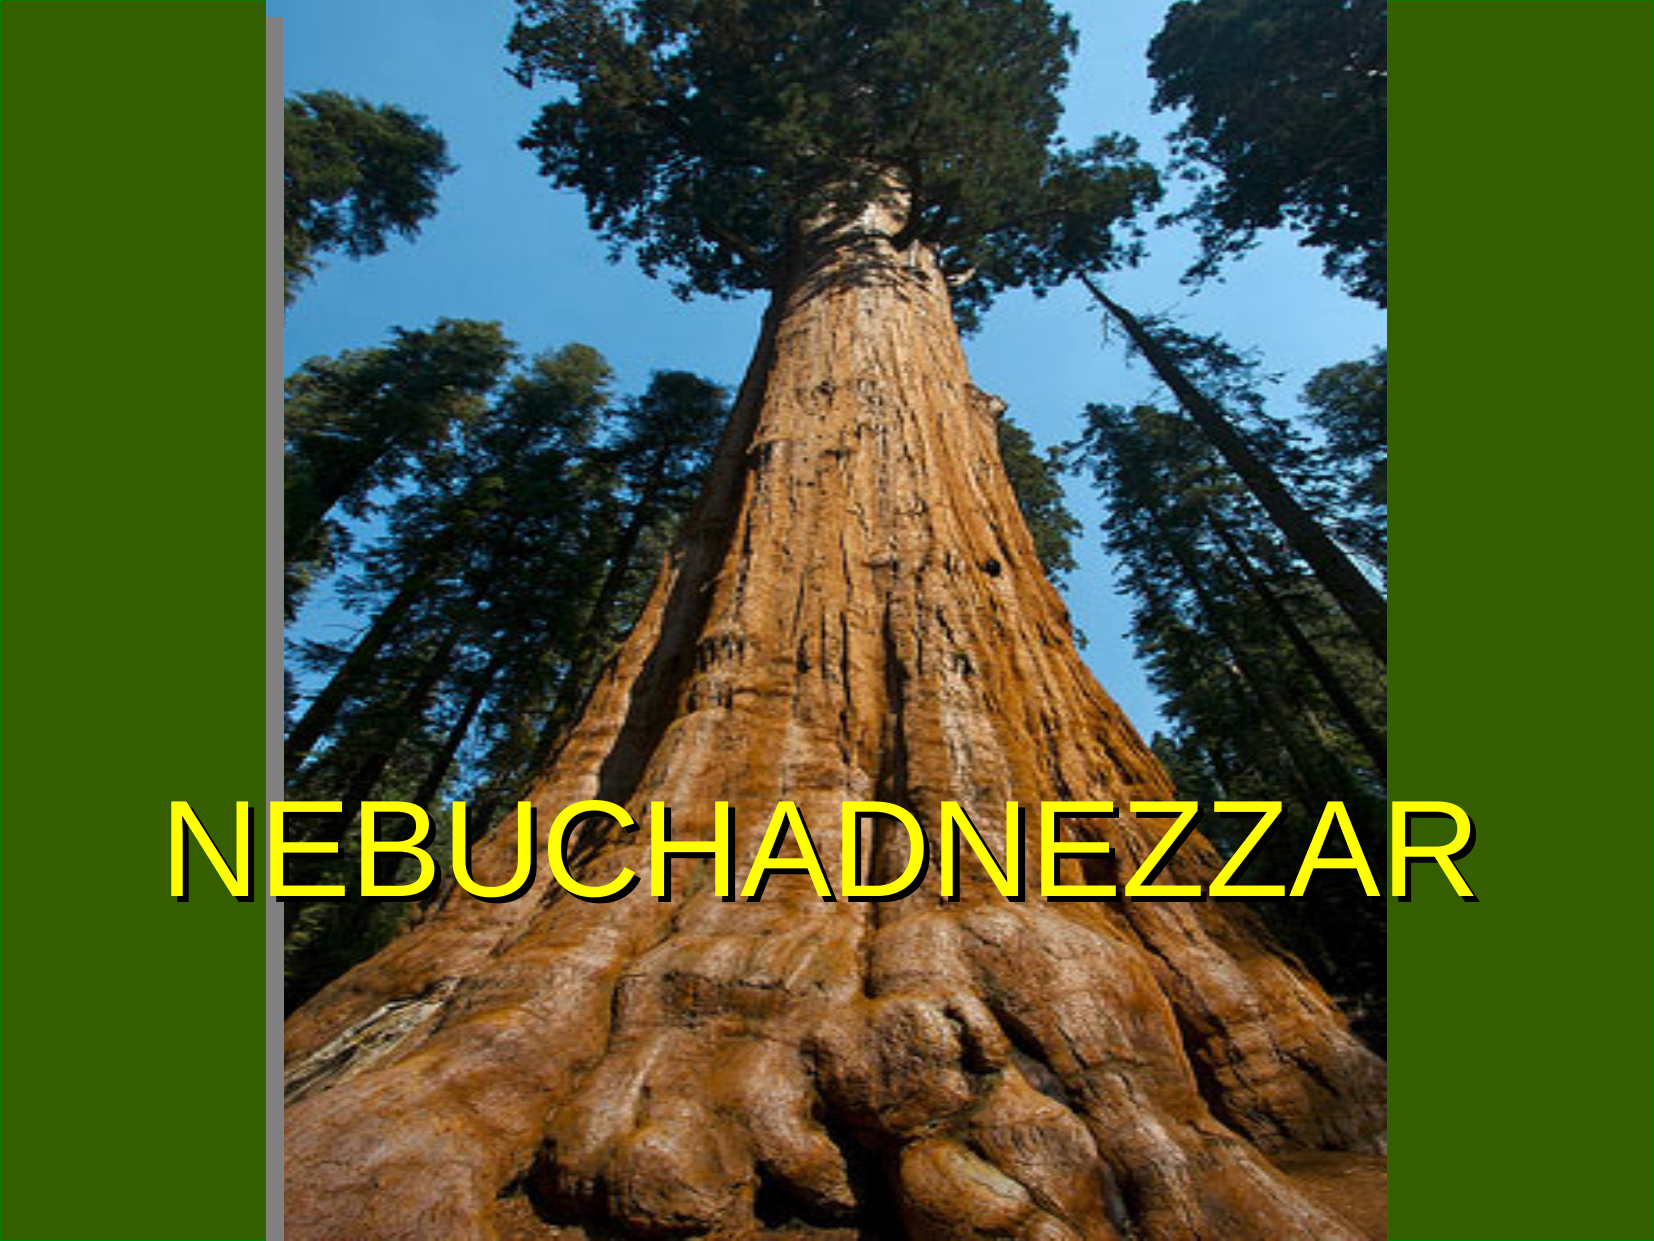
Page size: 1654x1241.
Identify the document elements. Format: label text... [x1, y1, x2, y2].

picture [266, 0, 1387, 752]
picture [266, 945, 1387, 1241]
text_box [0, 0, 266, 1241]
text_box [1387, 0, 1654, 1241]
title NEBUCHADNEZZAR [76, 752, 1565, 945]
